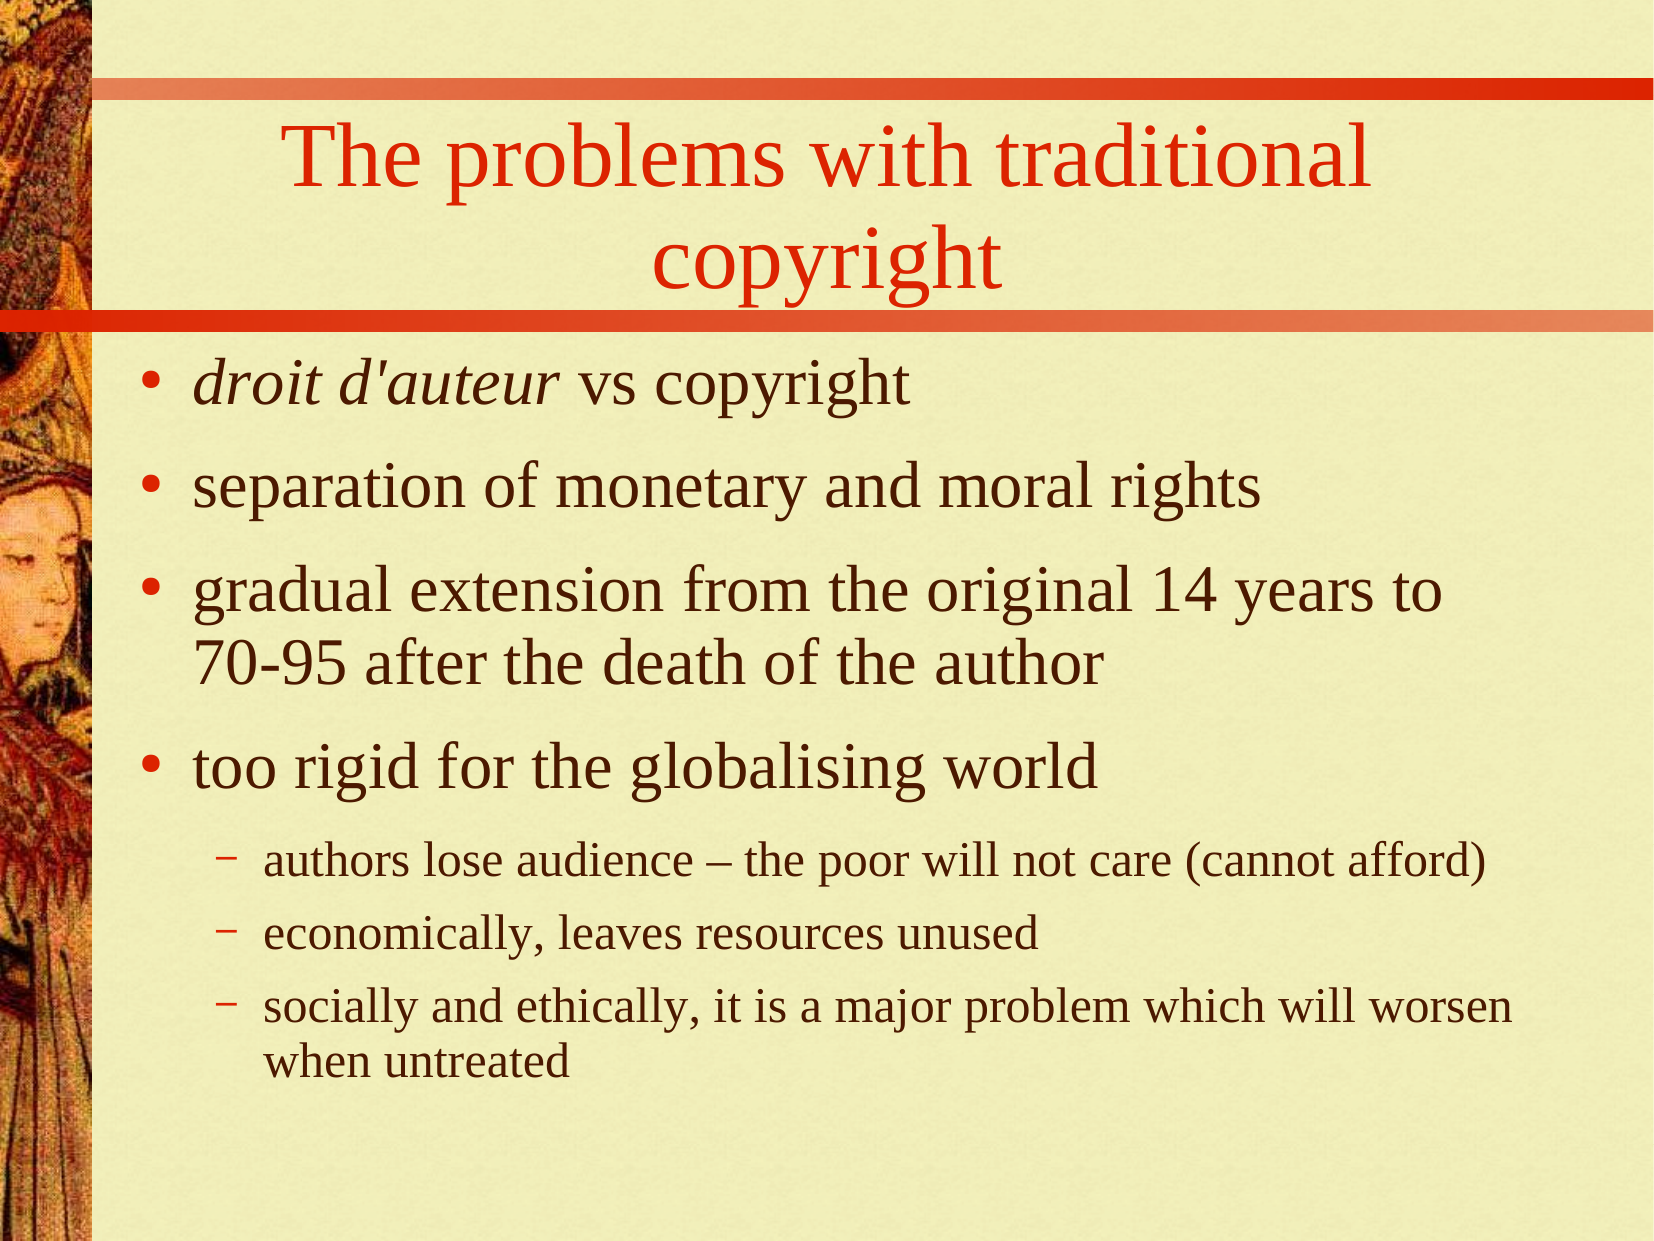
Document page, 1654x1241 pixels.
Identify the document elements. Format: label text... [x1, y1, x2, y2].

list droit d'auteur vs copyright separation of monetary and moral rights gradual extension from the original 14 years to 70-95 after the death of the author too rigid for the globalising world authors lose audience – the poor will not care (cannot afford) economically, leaves resources unused socially and ethically, it is a major problem which will worsen when untreated [121, 344, 1534, 1127]
picture [0, 332, 1654, 1241]
picture [0, 0, 1654, 310]
title The problems with traditional copyright [121, 102, 1534, 311]
